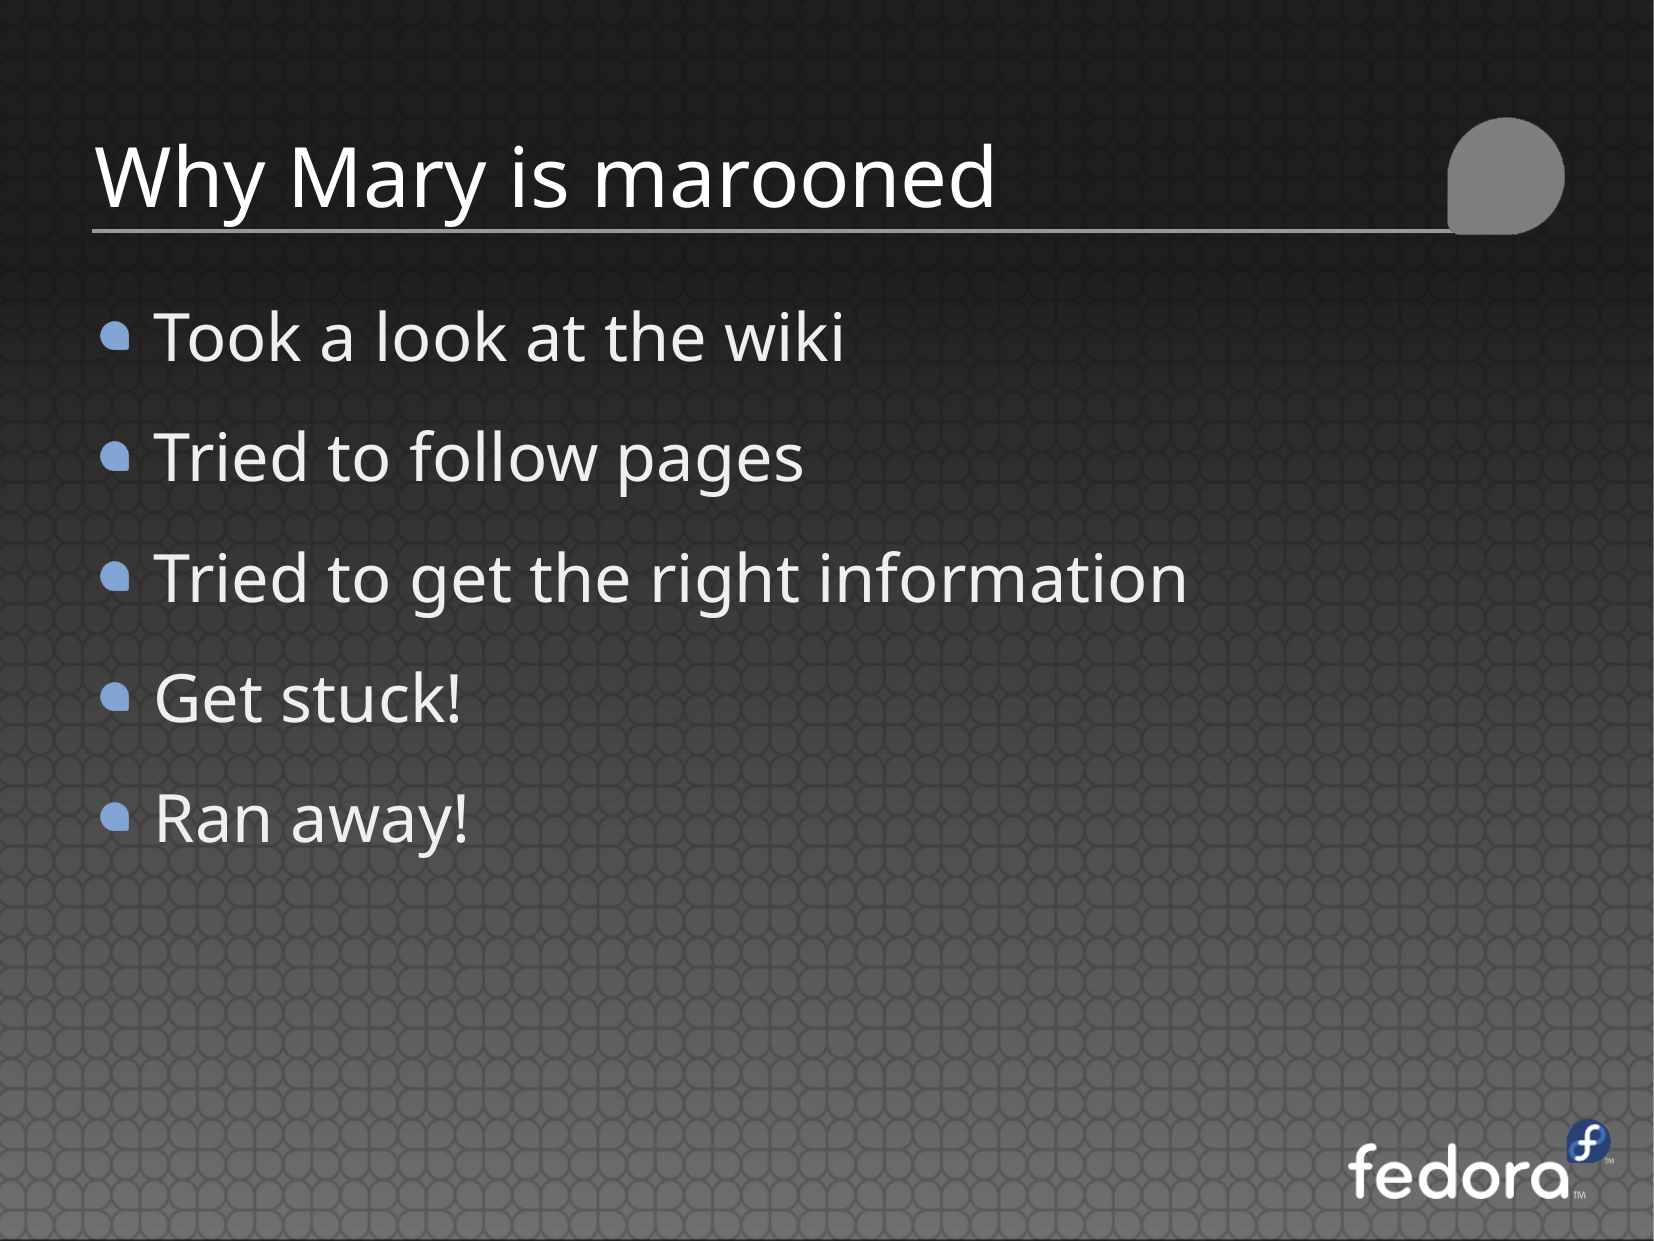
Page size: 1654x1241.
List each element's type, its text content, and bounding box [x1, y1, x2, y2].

title Why Mary is marooned [94, 100, 1426, 251]
picture [0, 0, 1654, 1241]
list Took a look at the wiki Tried to follow pages Tried to get the right information Get stuck! Ran away! [82, 290, 1571, 1094]
